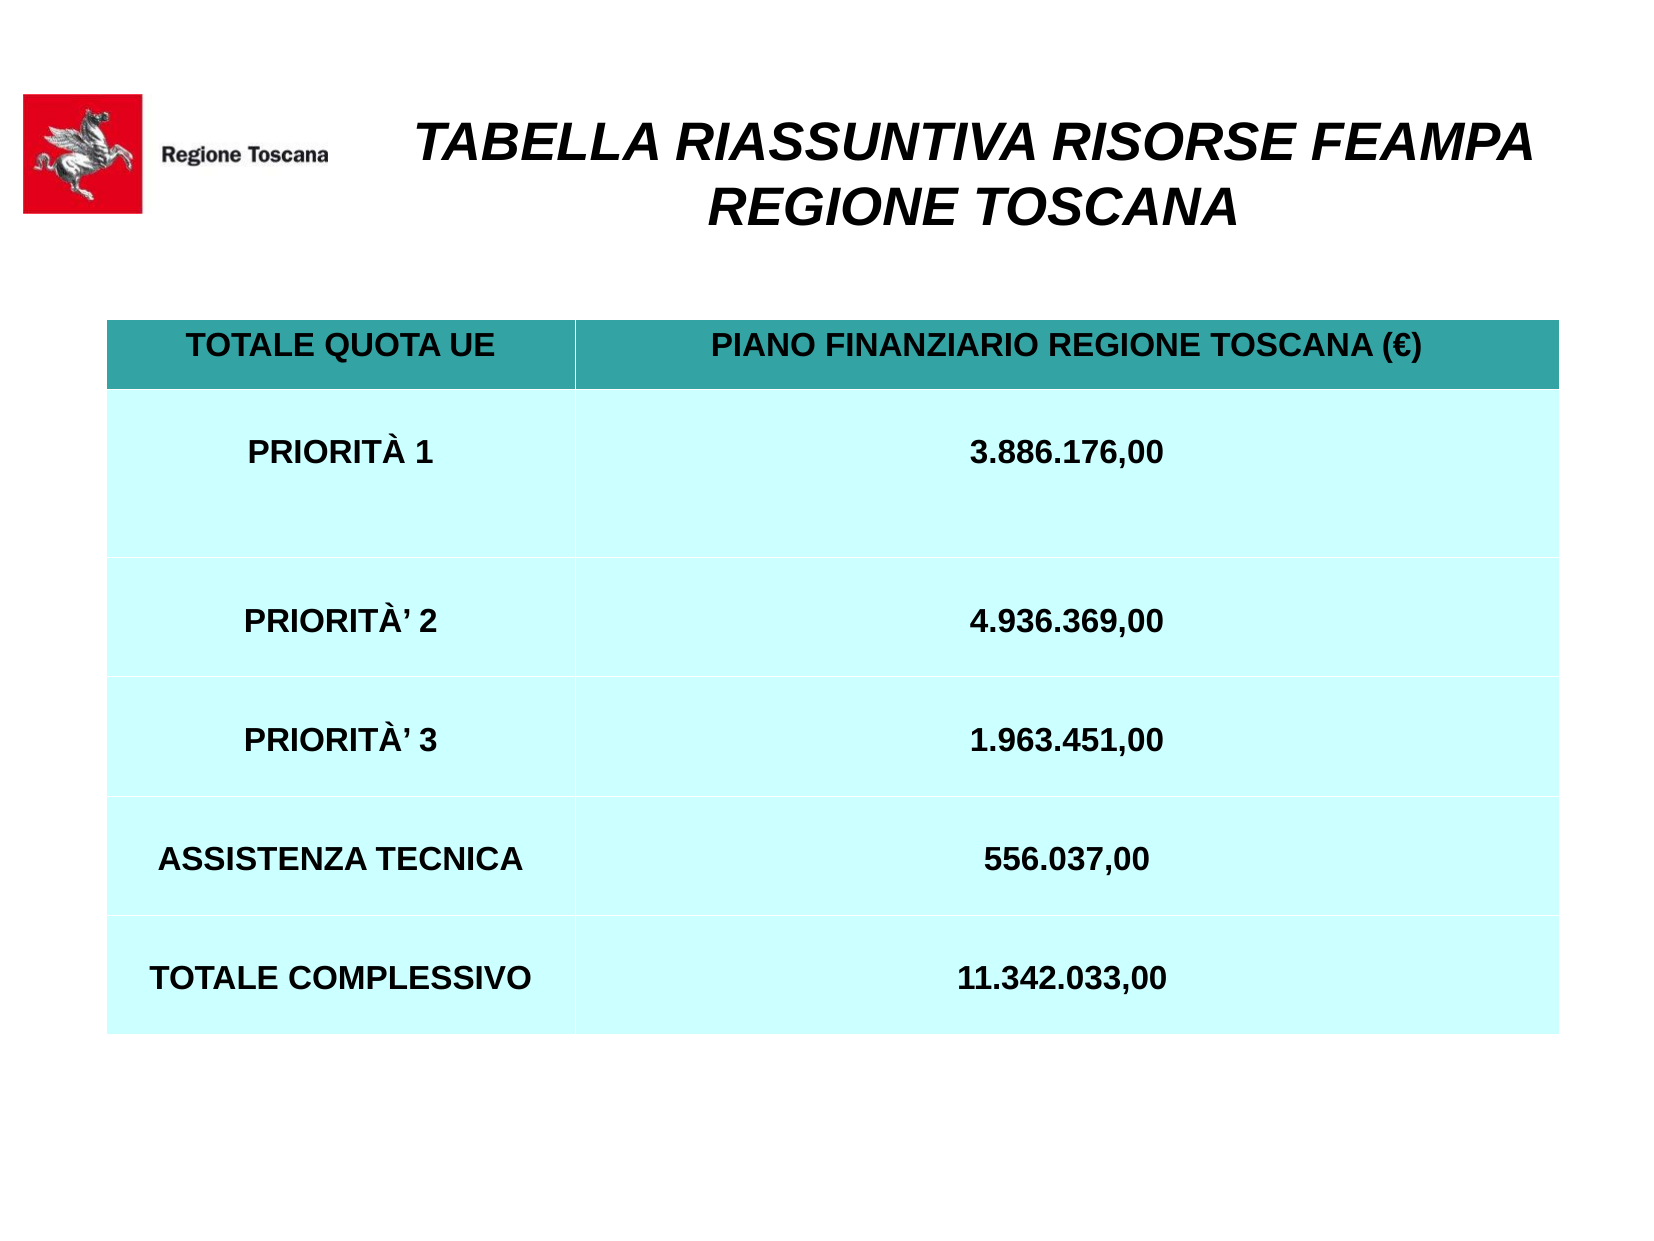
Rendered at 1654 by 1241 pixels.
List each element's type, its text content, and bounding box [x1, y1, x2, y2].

table_cell 4.936.369,00 [576, 558, 1559, 676]
table_cell PRIORITÀ’ 2 [107, 558, 575, 676]
table_cell PRIORITÀ’ 3 [107, 677, 575, 796]
table_cell TOTALE COMPLESSIVO [107, 916, 575, 1034]
table_header PIANO FINANZIARIO REGIONE TOSCANA (€) [576, 320, 1559, 389]
title TABELLA RIASSUNTIVA RISORSE FEAMPA REGIONE TOSCANA [377, 23, 1571, 290]
text_box [30, 290, 1619, 1182]
table_cell PRIORITÀ 1 [107, 390, 575, 557]
table_cell 1.963.451,00 [576, 677, 1559, 796]
picture [23, 94, 331, 214]
table_cell 11.342.033,00 [576, 916, 1559, 1034]
table_header TOTALE QUOTA UE [107, 320, 575, 389]
table_cell 556.037,00 [576, 797, 1559, 915]
table_cell 3.886.176,00 [576, 390, 1559, 557]
table_cell ASSISTENZA TECNICA [107, 797, 575, 915]
